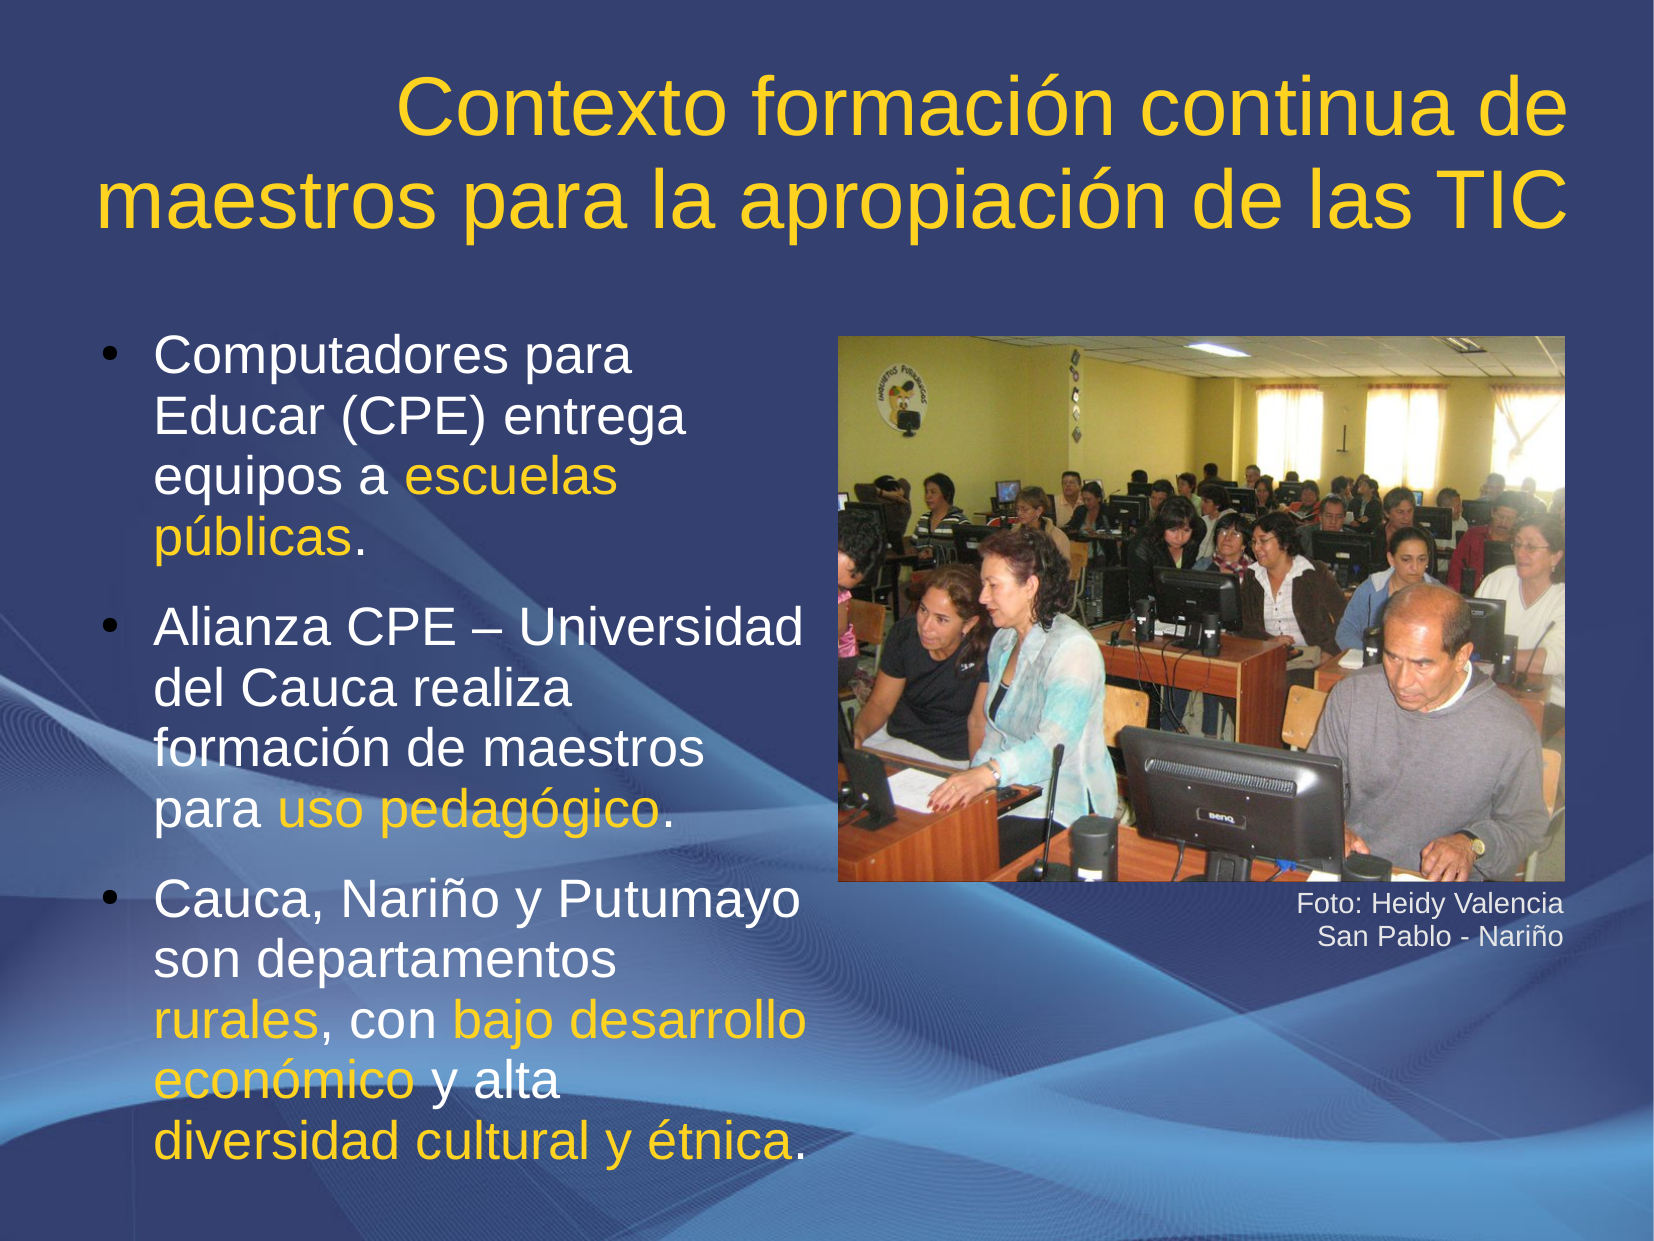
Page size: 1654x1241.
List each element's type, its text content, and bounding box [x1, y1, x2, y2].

title Contexto formación continua de maestros para la apropiación de las TIC [82, 49, 1571, 257]
list Computadores para Educar (CPE) entrega equipos a escuelas públicas. Alianza CPE – Universidad del Cauca realiza formación de maestros para uso pedagógico. Cauca, Nariño y Putumayo son departamentos rurales, con bajo desarrollo económico y alta diversidad cultural y étnica. [82, 324, 809, 1109]
text_box Foto: Heidy Valencia San Pablo - Nariño [1281, 879, 1580, 960]
picture [0, 0, 1654, 1241]
